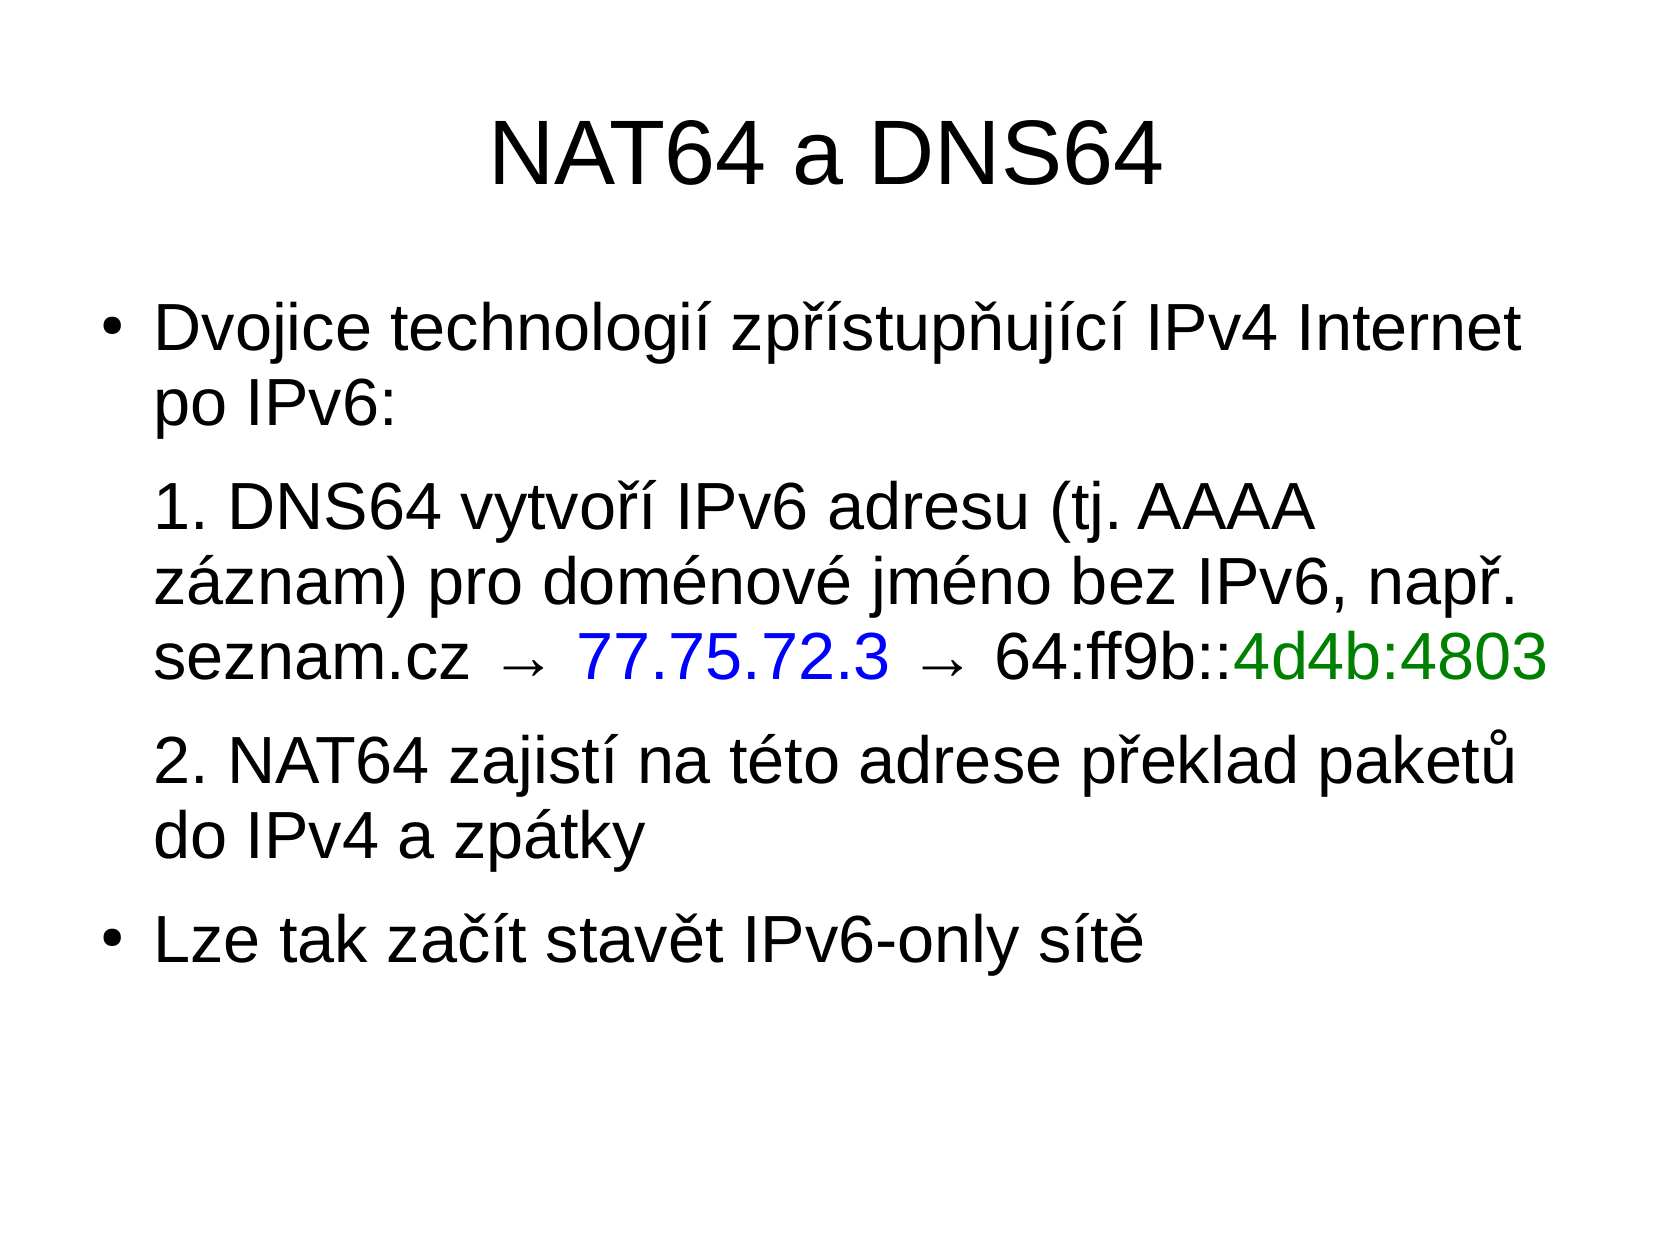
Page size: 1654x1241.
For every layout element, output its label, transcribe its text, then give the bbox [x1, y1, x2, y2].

list Dvojice technologií zpřístupňující IPv4 Internet po IPv6: 1. DNS64 vytvoří IPv6 adresu (tj. AAAA záznam) pro doménové jméno bez IPv6, např. seznam.cz → 77.75.72.3 → 64:ff9b::4d4b:4803 2. NAT64 zajistí na této adrese překlad paketů do IPv4 a zpátky Lze tak začít stavět IPv6-only sítě [82, 290, 1571, 1109]
title NAT64 a DNS64 [82, 49, 1571, 257]
